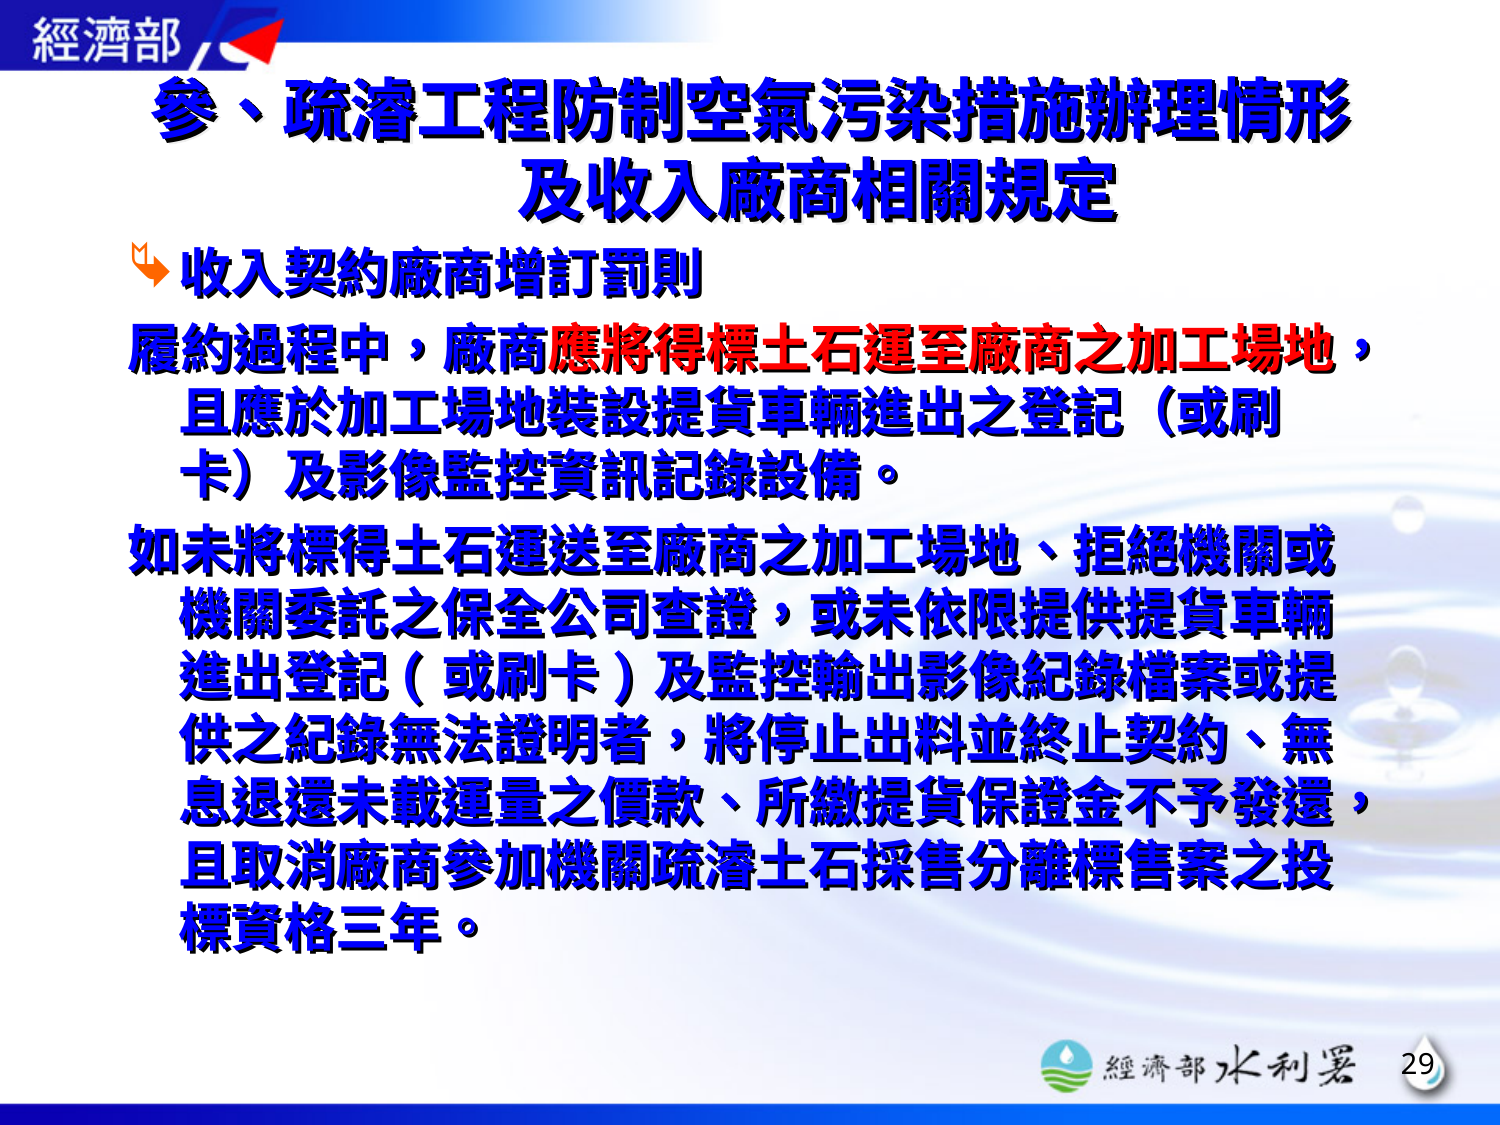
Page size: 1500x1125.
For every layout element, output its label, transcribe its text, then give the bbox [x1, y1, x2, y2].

text_box <編號> [1362, 1037, 1450, 1113]
picture [0, 0, 1500, 1125]
title 參、疏濬工程防制空氣污染措施辦理情形 及收入廠商相關規定 [41, 137, 1459, 238]
list 收入契約廠商增訂罰則 履約過程中，廠商應將得標土石運至廠商之加工場地，且應於加工場地裝設提貨車輛進出之登記（或刷卡）及影像監控資訊記錄設備。 如未將標得土石運送至廠商之加工場地、拒絕機關或機關委託之保全公司查證，或未依限提供提貨車輛進出登記(或刷卡)及監控輸出影像紀錄檔案或提供之紀錄無法證明者，將停止出料並終止契約、無息退還未載運量之價款、所繳提貨保證金不予發還，且取消廠商參加機關疏濬土石採售分離標售案之投標資格三年。 [112, 231, 1388, 965]
